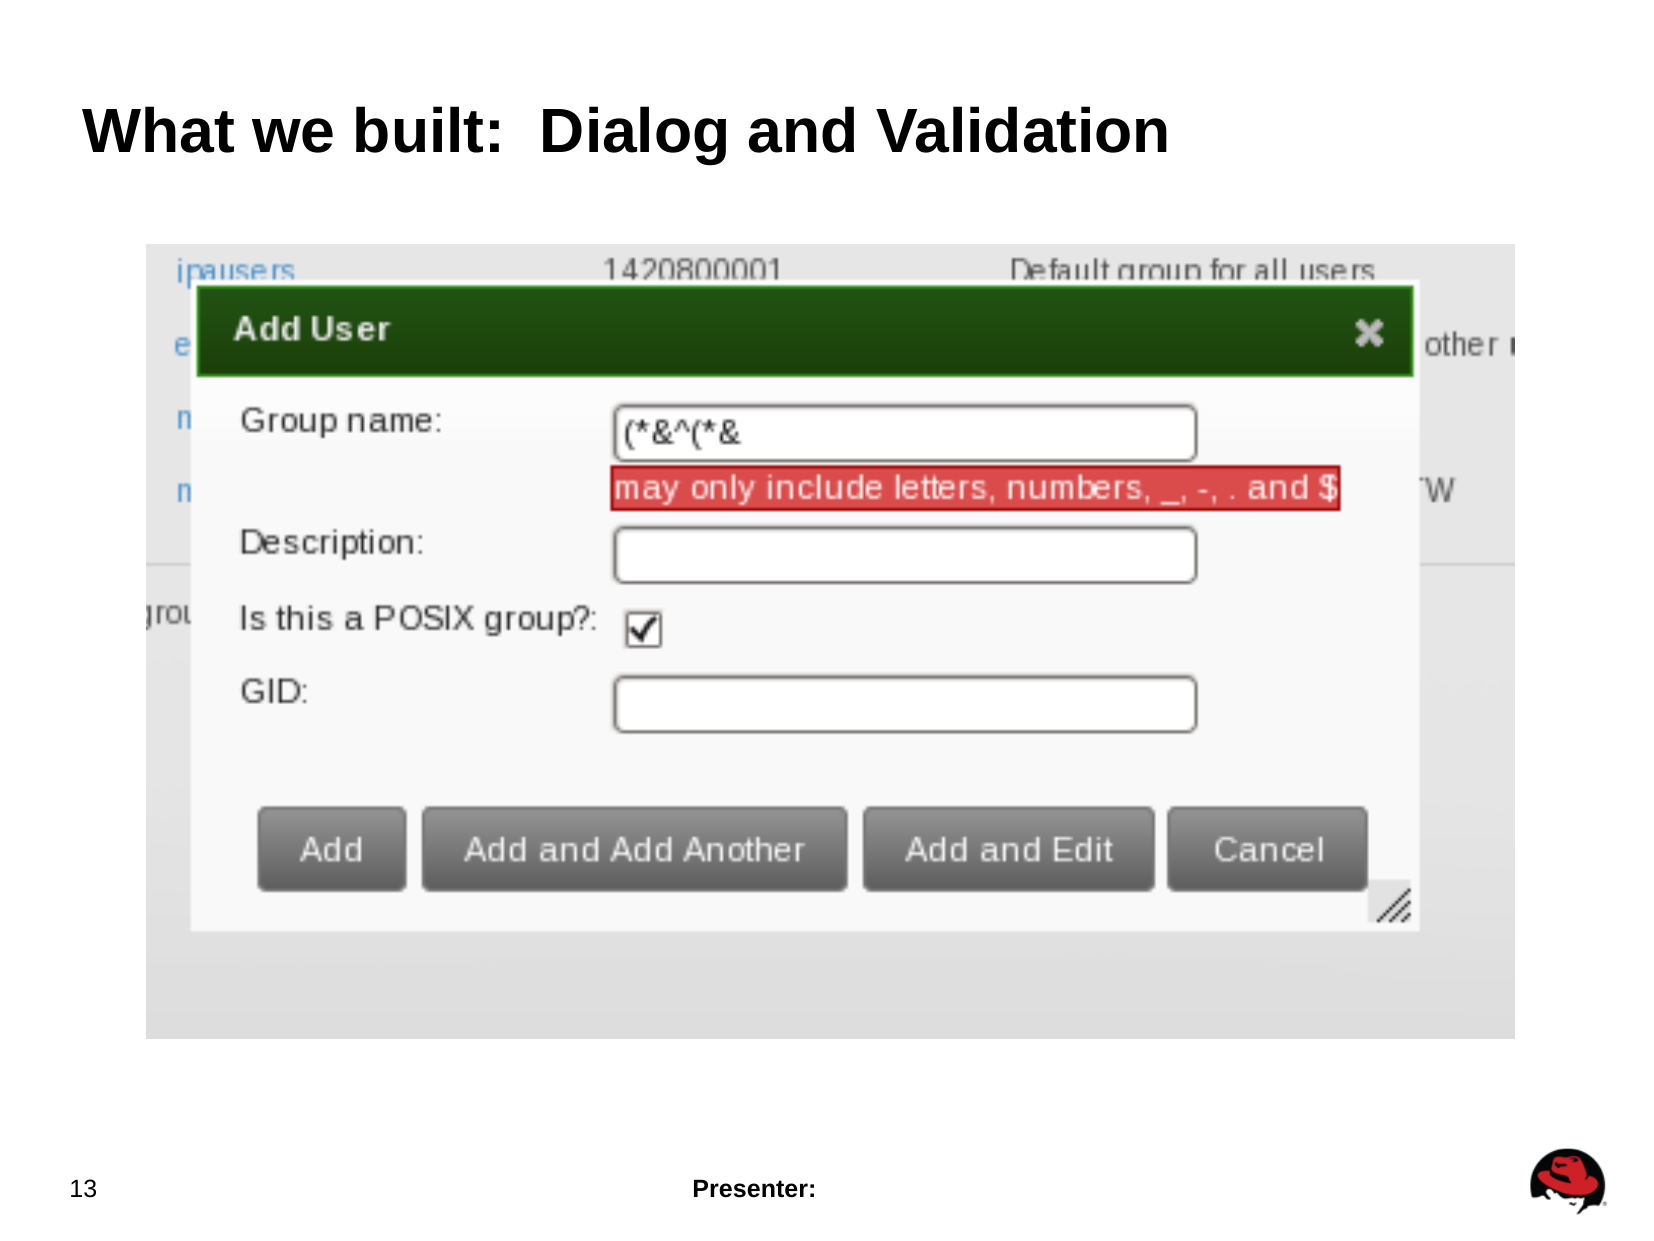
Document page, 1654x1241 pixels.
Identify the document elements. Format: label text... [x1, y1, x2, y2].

title What we built: Dialog and Validation [82, 37, 1571, 226]
picture [1529, 1146, 1613, 1224]
picture [146, 244, 1515, 1039]
